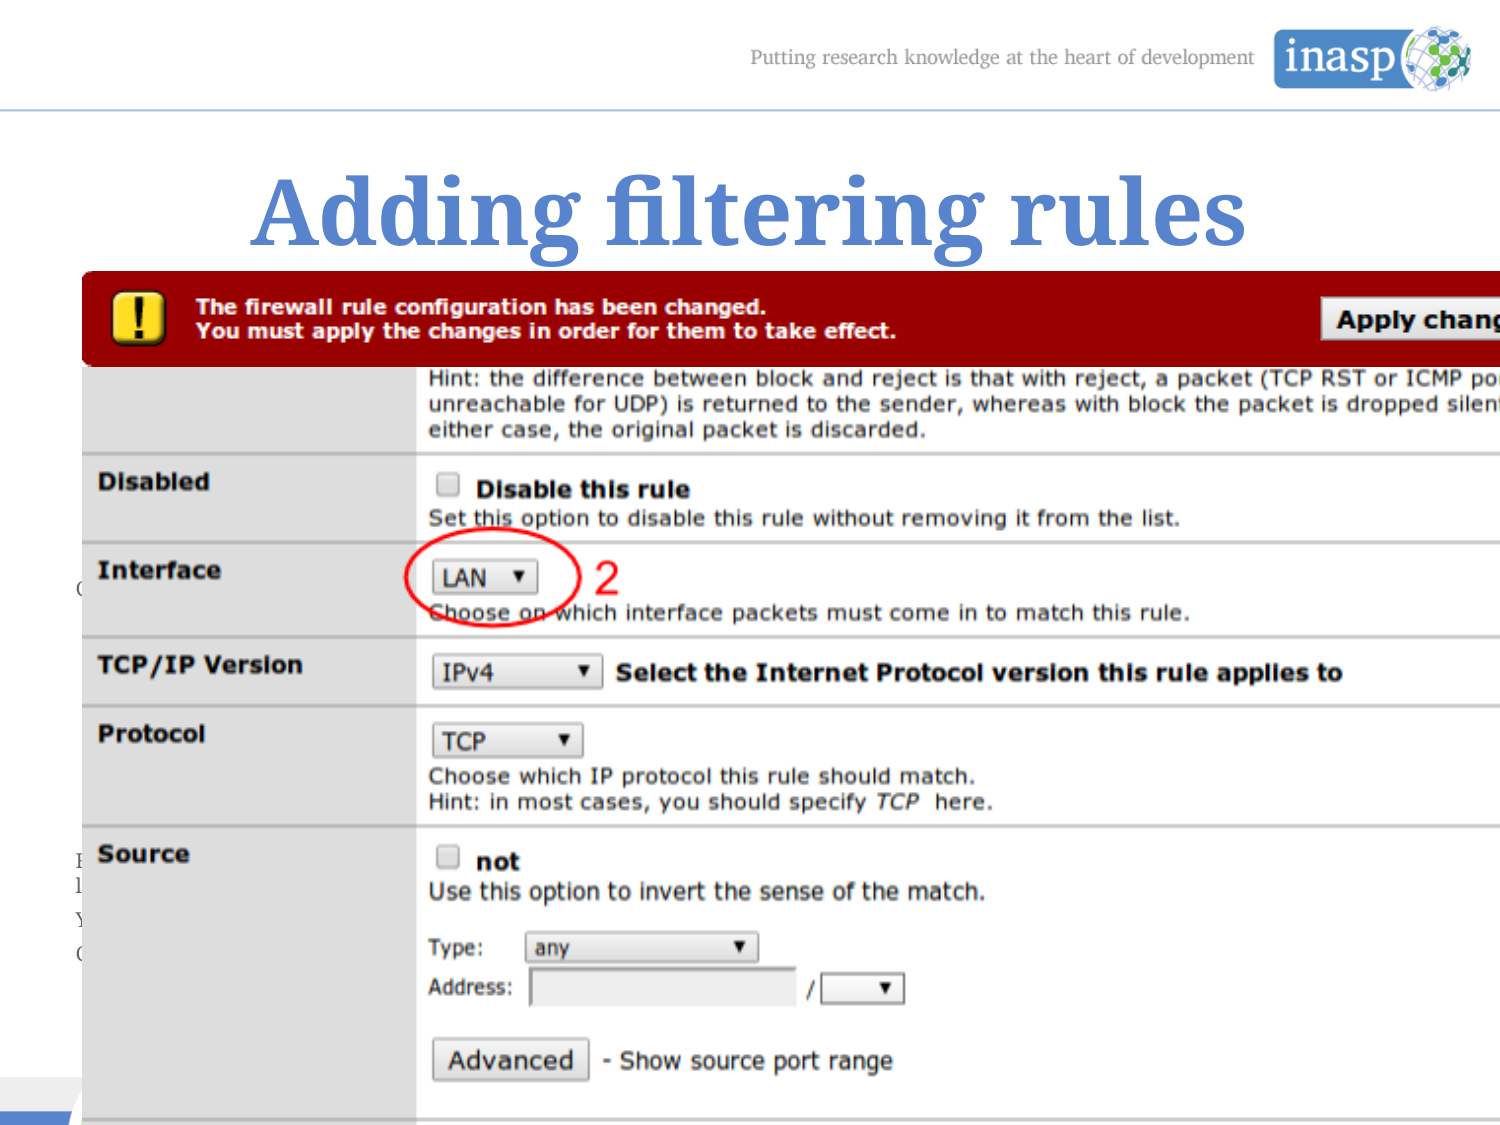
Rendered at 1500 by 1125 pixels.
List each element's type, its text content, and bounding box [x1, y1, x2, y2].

picture [0, 0, 1500, 1125]
title Adding filtering rules [75, 129, 1426, 313]
